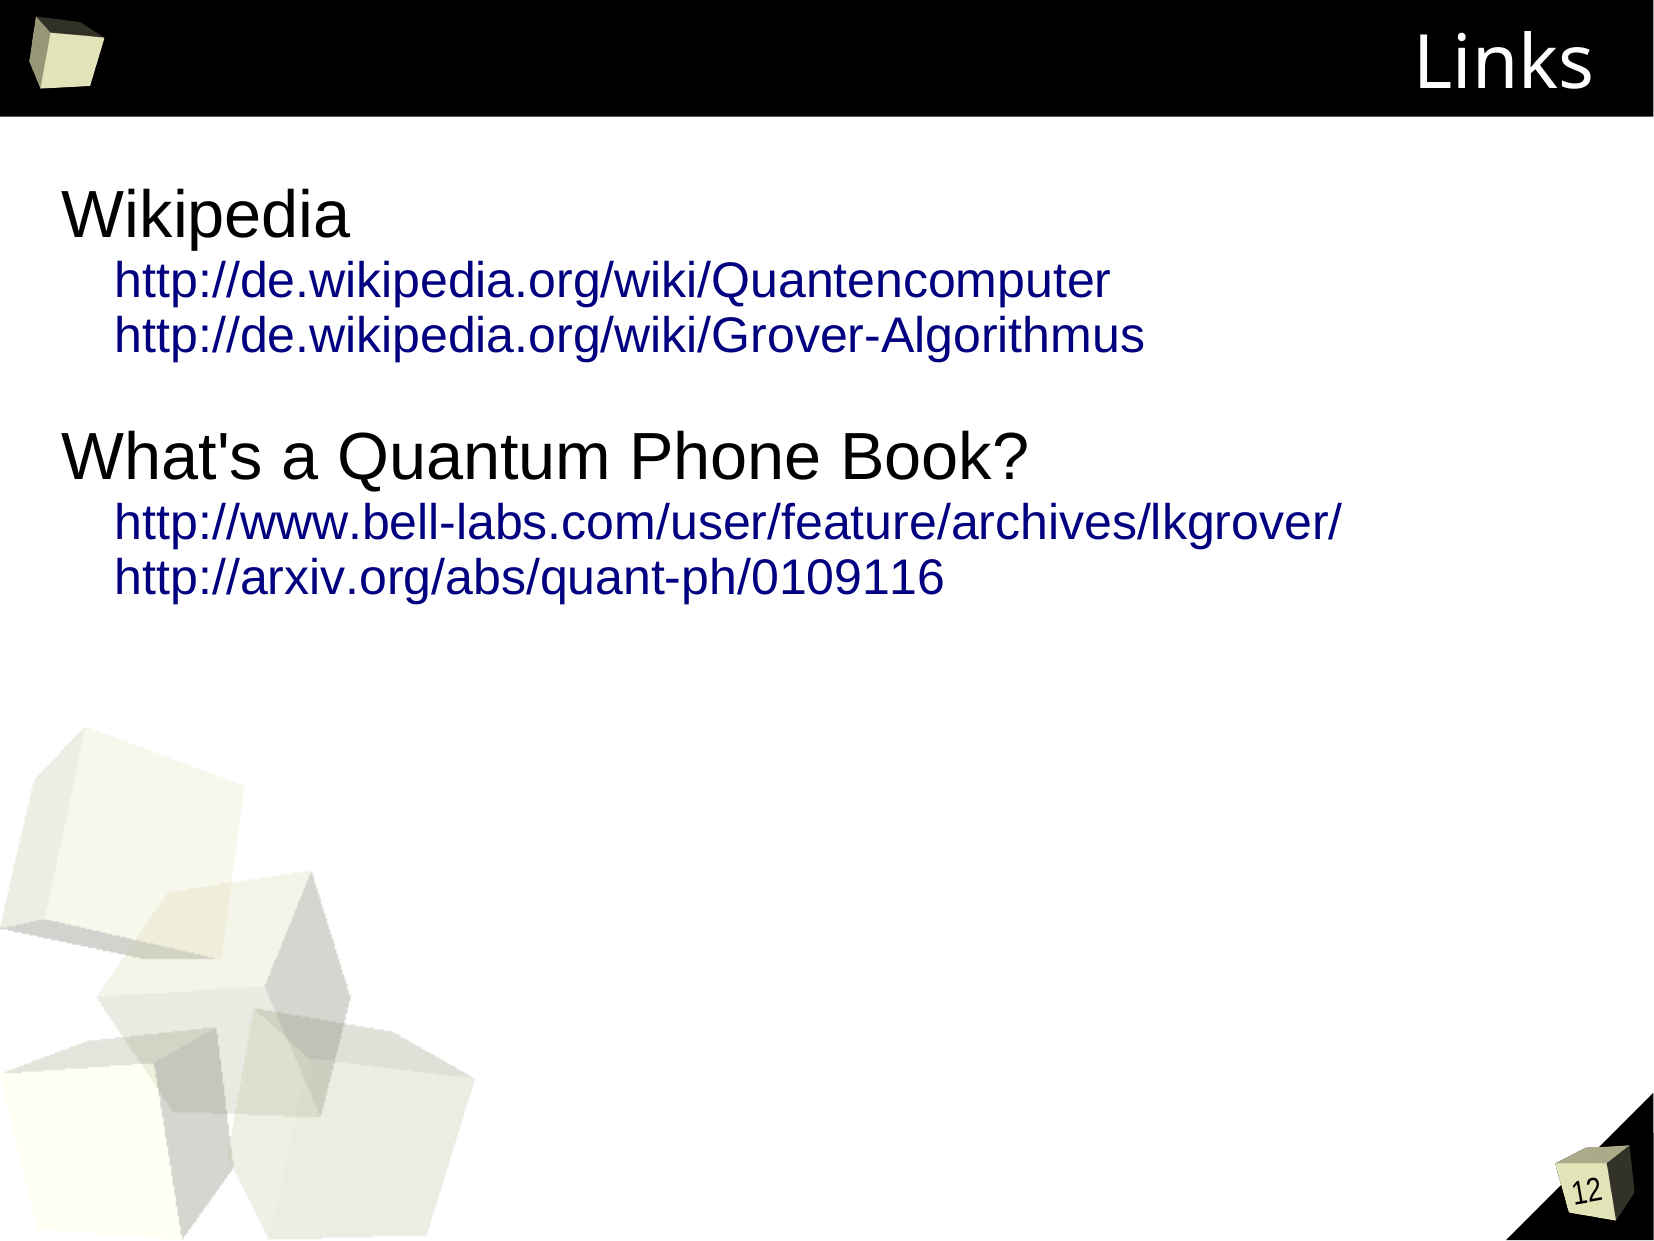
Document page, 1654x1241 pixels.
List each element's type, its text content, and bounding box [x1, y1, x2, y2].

picture [0, 726, 477, 1241]
title Links [118, 0, 1595, 119]
list Wikipedia http://de.wikipedia.org/wiki/Quantencomputer http://de.wikipedia.org/wiki/Grover-Algorithmus What's a Quantum Phone Book? http://www.bell-labs.com/user/feature/archives/lkgrover/ http://arxiv.org/abs/quant-ph/0109116 [44, 177, 1611, 1214]
